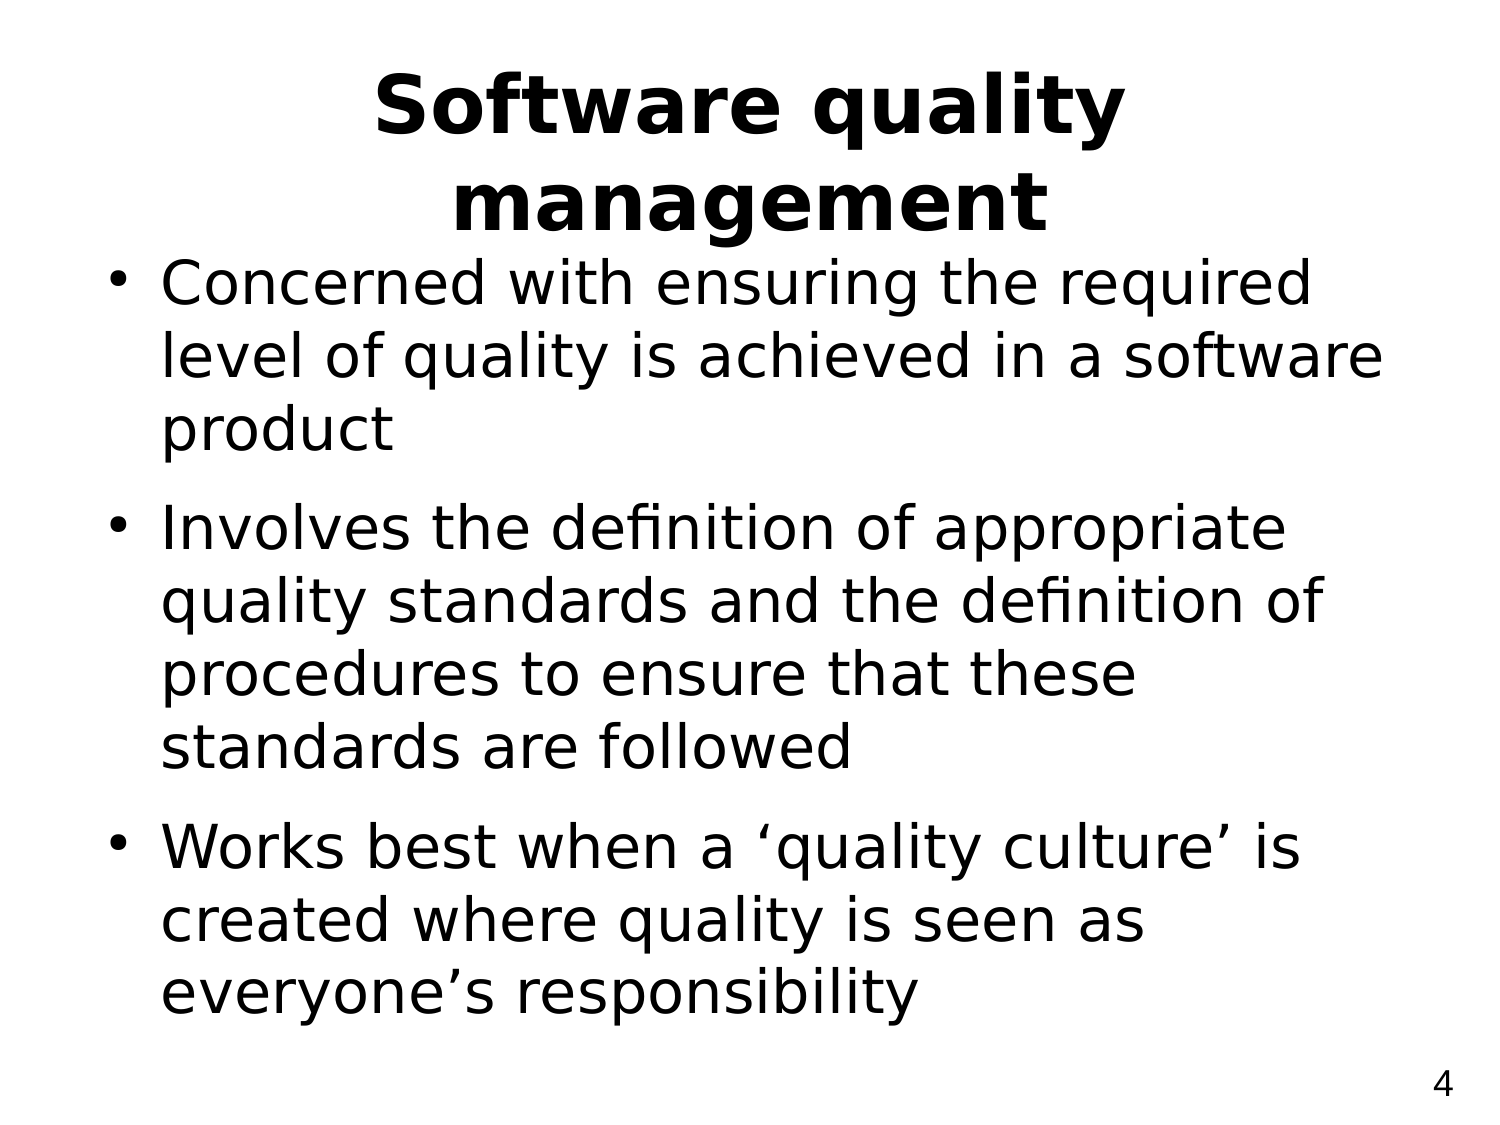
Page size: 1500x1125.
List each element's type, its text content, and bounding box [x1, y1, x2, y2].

title Software quality management [75, 44, 1425, 177]
list Concerned with ensuring the required level of quality is achieved in a software product Involves the definition of appropriate quality standards and the definition of procedures to ensure that these standards are followed Works best when a ‘quality culture’ is created where quality is seen as everyone’s responsibility [75, 236, 1425, 1093]
